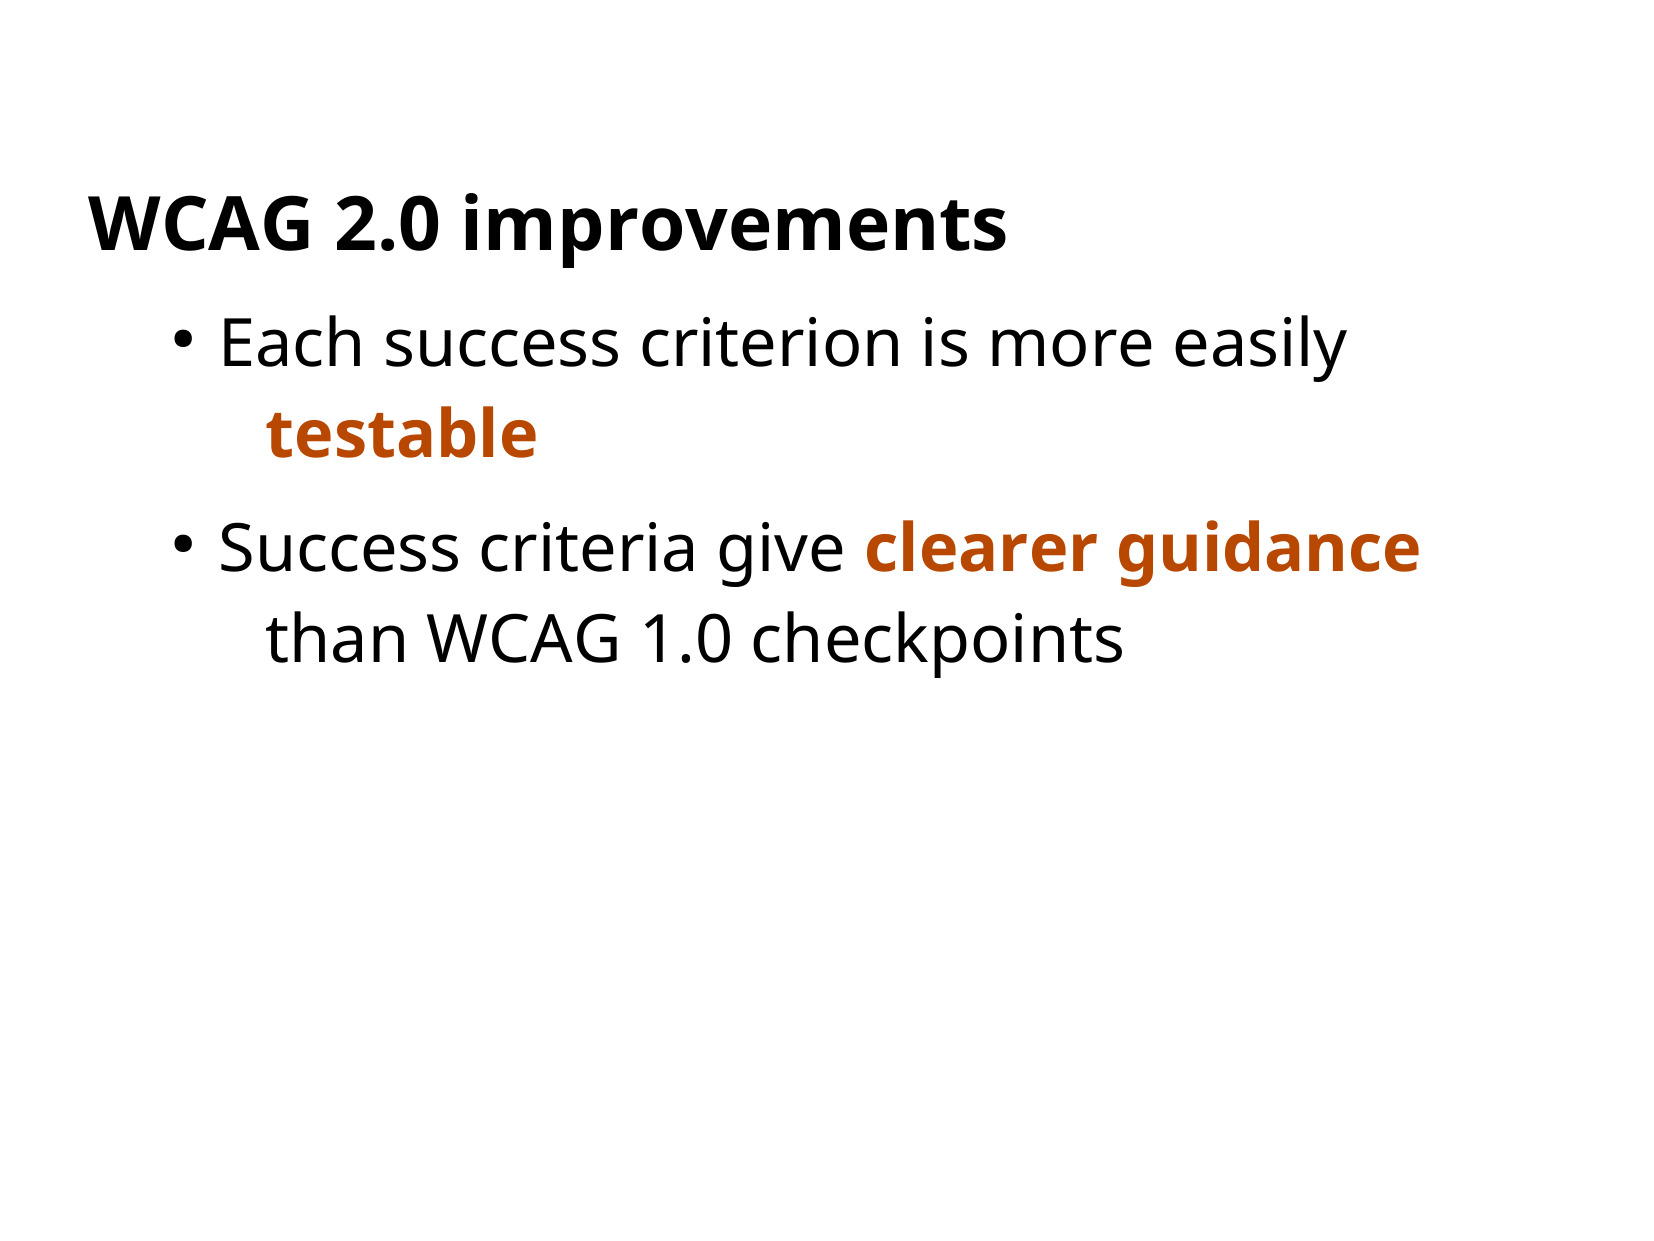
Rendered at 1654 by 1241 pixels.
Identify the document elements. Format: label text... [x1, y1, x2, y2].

title WCAG 2.0 improvements [88, 176, 1565, 267]
list Each success criterion is more easily testable Success criteria give clearer guidance than WCAG 1.0 checkpoints [88, 295, 1565, 1137]
